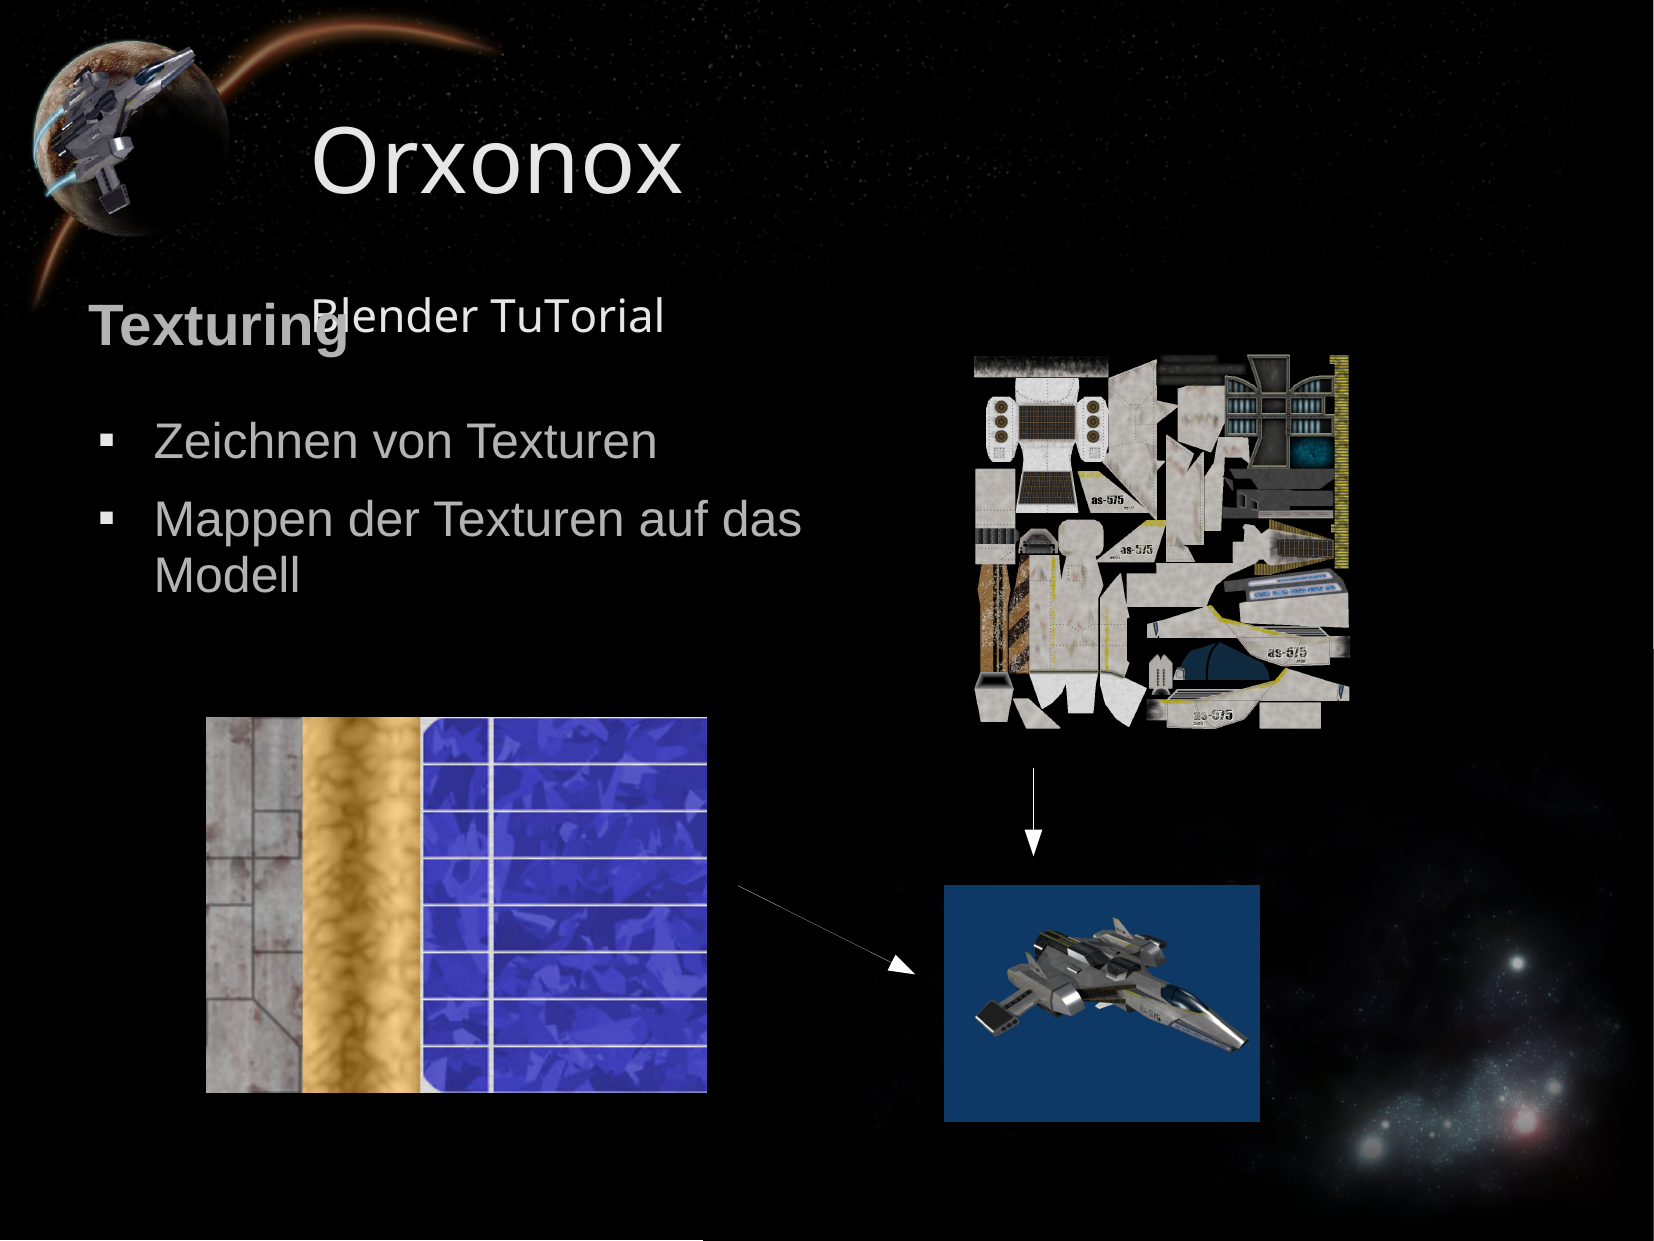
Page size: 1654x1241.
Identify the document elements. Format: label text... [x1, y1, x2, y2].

list Zeichnen von Texturen Mappen der Texturen auf das Modell [82, 413, 809, 1218]
picture [206, 717, 707, 1093]
title Texturing [88, 265, 1577, 384]
picture [0, 0, 1607, 443]
picture [703, 354, 1654, 1241]
